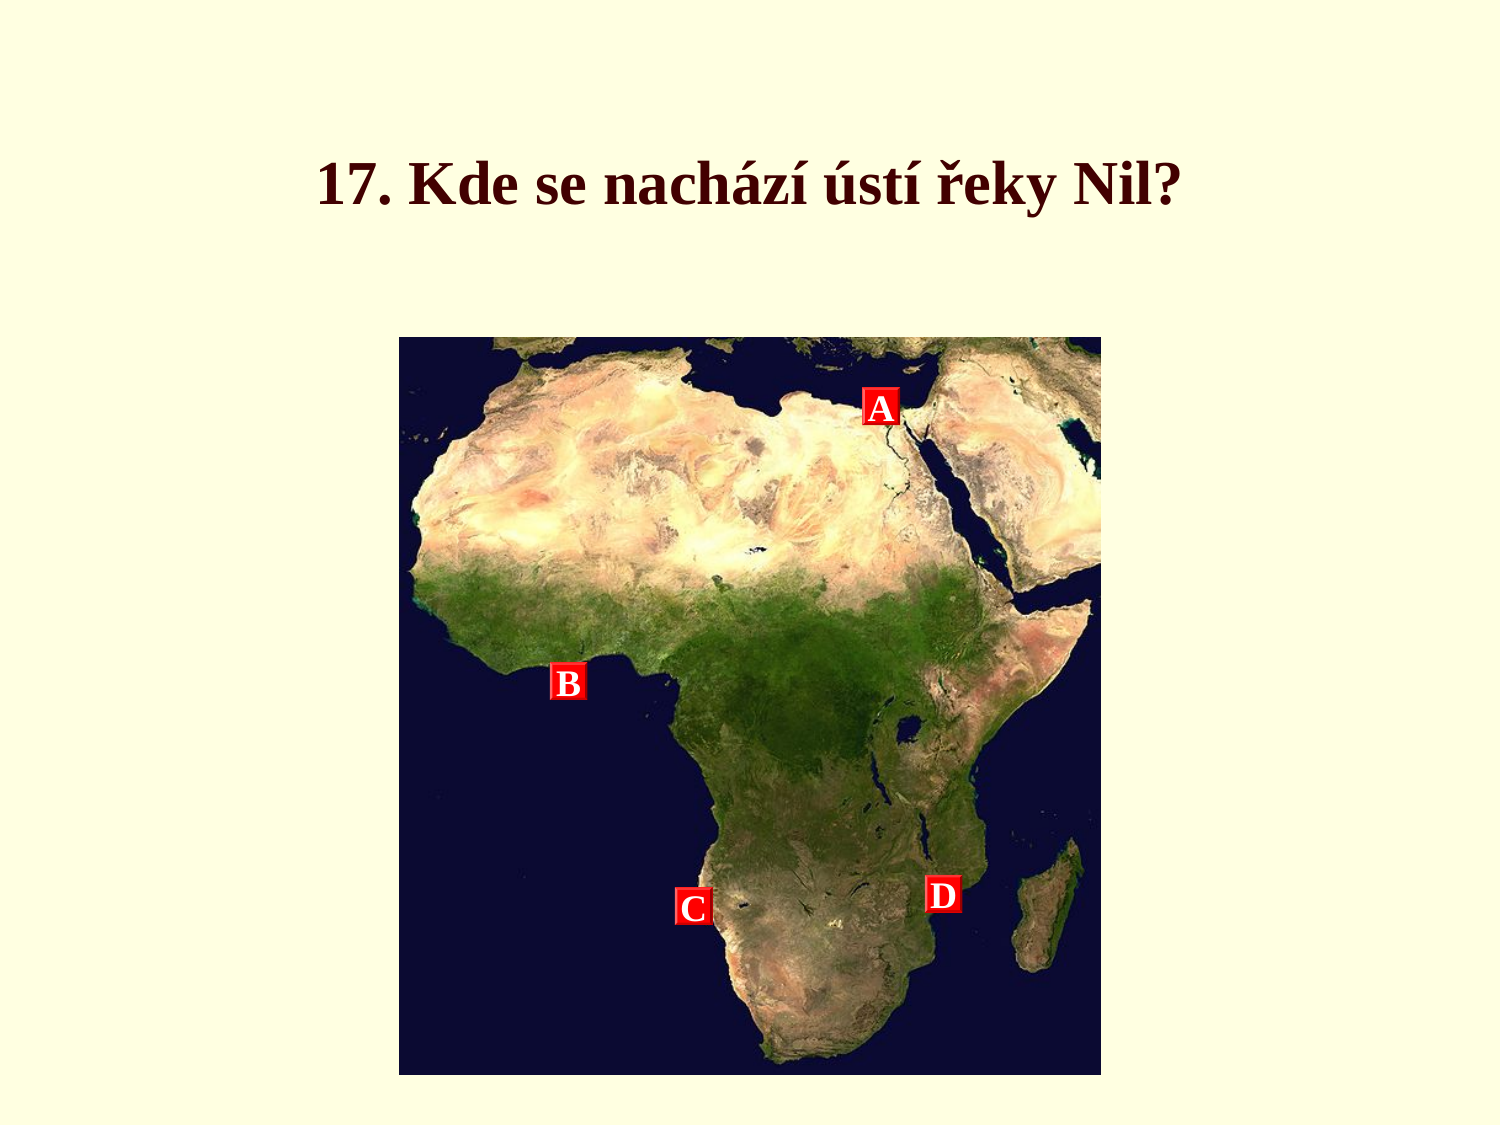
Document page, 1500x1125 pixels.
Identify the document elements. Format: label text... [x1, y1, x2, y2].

text_box D [928, 878, 960, 910]
text_box B [553, 665, 585, 697]
text_box A [865, 390, 897, 422]
text_box [399, 337, 1101, 1076]
text_box C [678, 890, 710, 922]
title 17. Kde se nachází ústí řeky Nil? [0, 135, 1500, 225]
